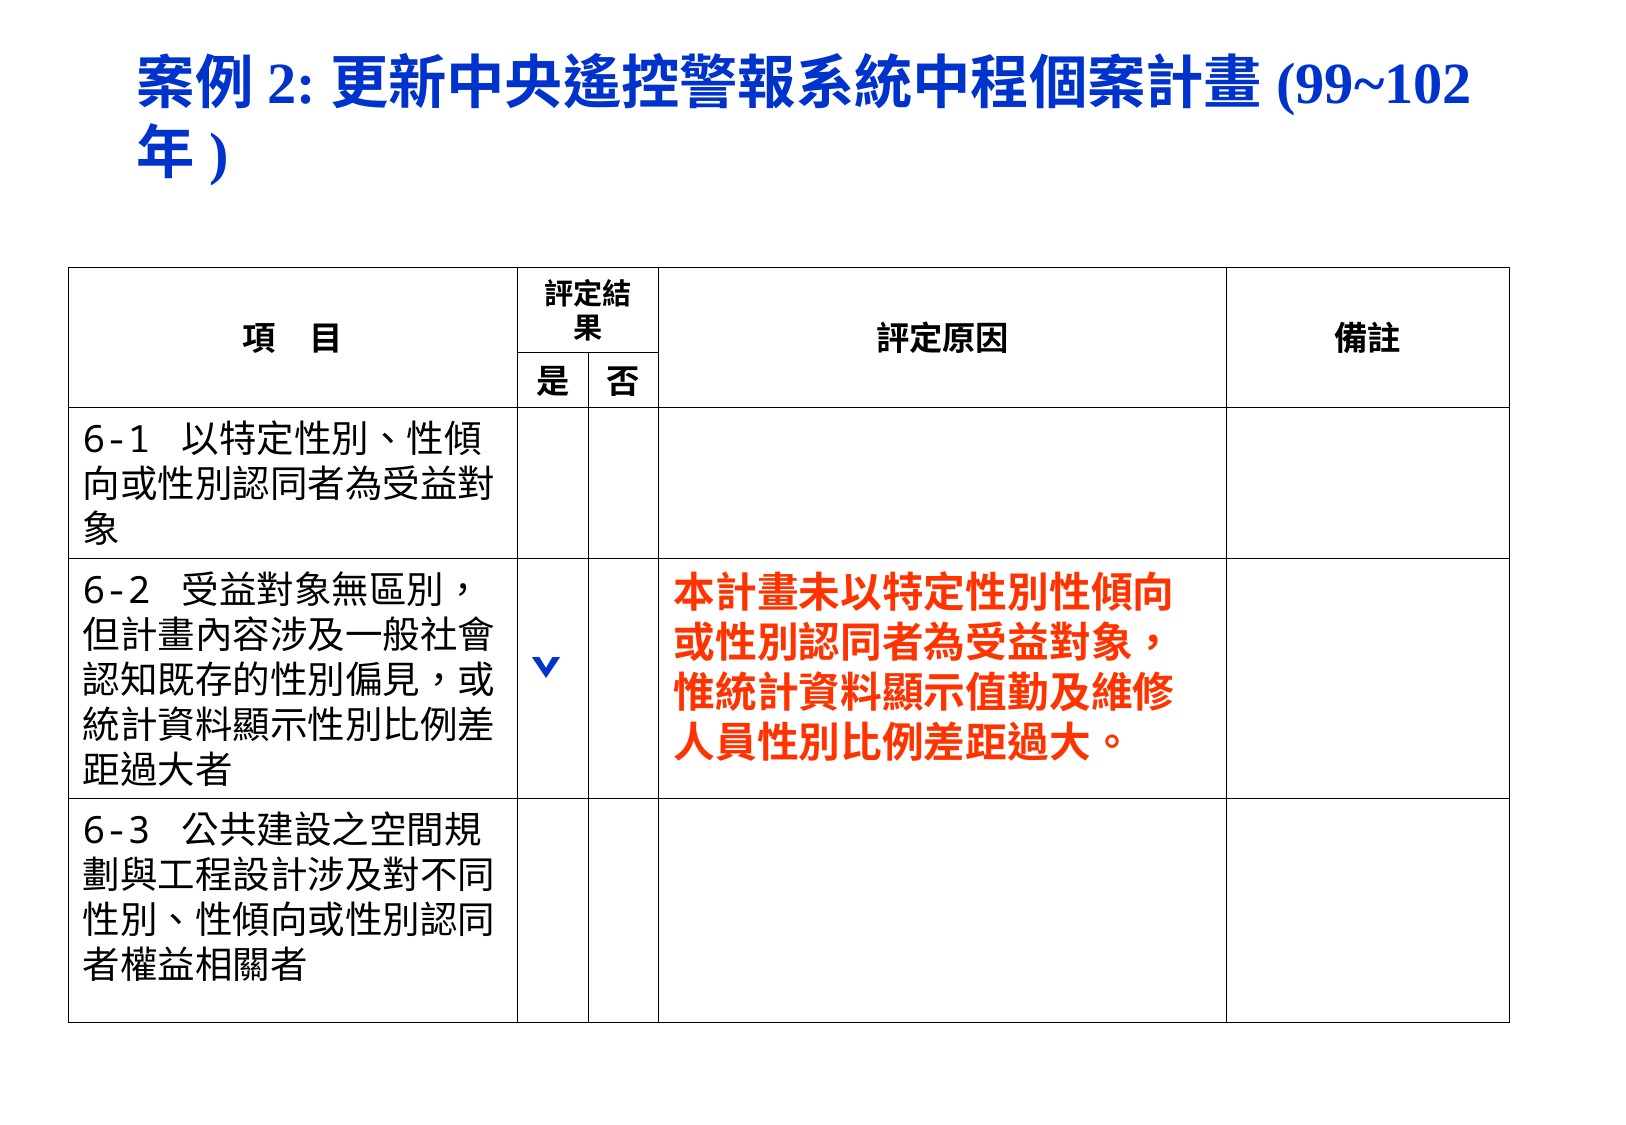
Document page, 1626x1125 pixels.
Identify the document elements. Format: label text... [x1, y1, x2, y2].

table_cell [589, 559, 658, 798]
table_cell [518, 408, 588, 558]
table_cell ˇ [518, 559, 588, 798]
table_cell 本計畫未以特定性別性傾向或性別認同者為受益對象，惟統計資料顯示值勤及維修人員性別比例差距過大。 [659, 559, 1226, 798]
table_cell [518, 799, 588, 1022]
table_header 評定原因 [659, 268, 1226, 407]
table_header 備註 [1227, 268, 1509, 407]
table_cell 6-3 公共建設之空間規劃與工程設計涉及對不同性別、性傾向或性別認同者權益相關者 [69, 799, 517, 1022]
table_cell [1227, 559, 1509, 798]
table_header 項 目 [69, 268, 517, 407]
table_cell 6-2 受益對象無區別，但計畫內容涉及一般社會認知既存的性別偏見，或統計資料顯示性別比例差距過大者 [69, 559, 517, 798]
table_cell [1227, 408, 1509, 558]
table_cell 是 [518, 353, 588, 407]
table_cell [659, 408, 1226, 558]
table_cell [589, 408, 658, 558]
table_cell [659, 799, 1226, 1022]
title 案例2:更新中央遙控警報系統中程個案計畫(99~102年) [121, 37, 1534, 188]
table_header 評定結果 [518, 268, 658, 352]
table_cell 6-1 以特定性別、性傾向或性別認同者為受益對象 [69, 408, 517, 558]
table_cell [1227, 799, 1509, 1022]
table_cell [589, 799, 658, 1022]
table_cell 否 [589, 353, 658, 407]
